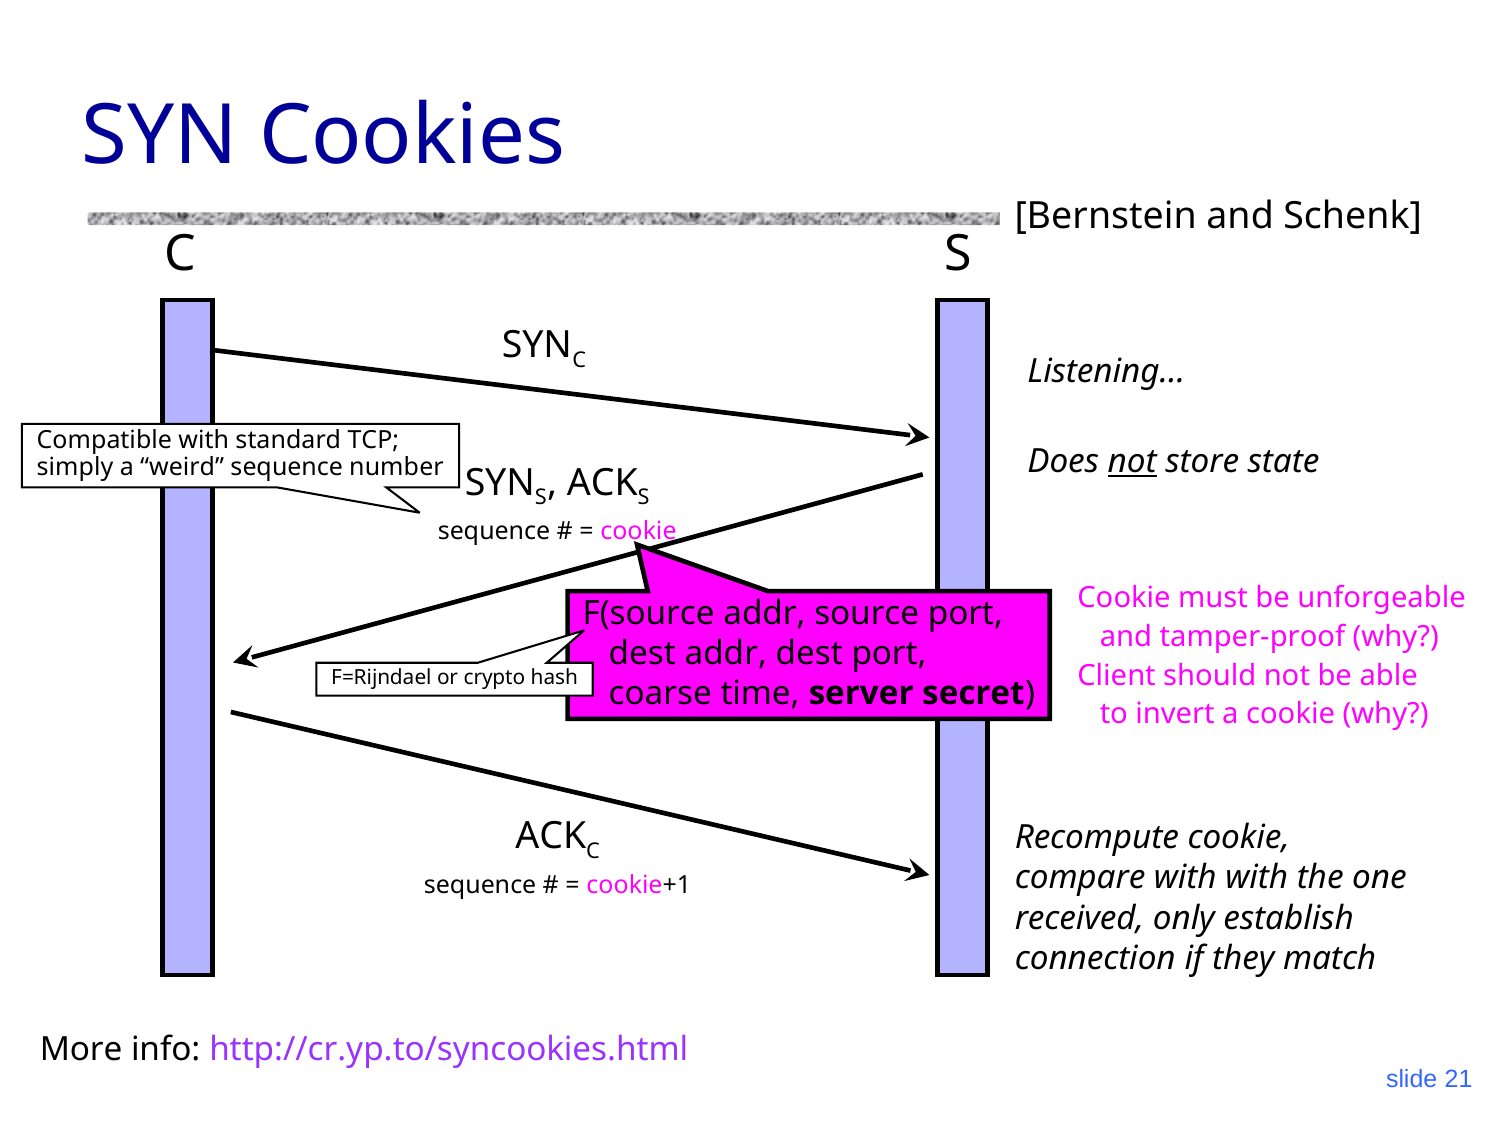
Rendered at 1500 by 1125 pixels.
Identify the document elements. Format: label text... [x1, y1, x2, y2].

text_box Listening… [1012, 341, 1201, 397]
text_box [937, 299, 988, 591]
text_box [Bernstein and Schenk] [999, 183, 1438, 245]
text_box SYNC [487, 312, 601, 380]
picture [987, 212, 999, 226]
text_box C [149, 212, 212, 288]
text_box slide <number> [1174, 1025, 1488, 1101]
text_box SYNS, ACKS sequence # = cookie [423, 449, 692, 553]
text_box Cookie must be unforgeable and tamper-proof (why?) Client should not be able to invert a cookie (why?) [1062, 575, 1489, 738]
text_box [937, 719, 988, 976]
text_box F(source addr, source port, dest addr, dest port, coarse time, server secret) [567, 553, 1050, 719]
title SYN Cookies [66, 37, 1342, 188]
text_box [162, 488, 213, 976]
text_box More info: http://cr.yp.to/syncookies.html [24, 1019, 713, 1076]
picture [87, 212, 149, 226]
text_box Does not store state [1012, 431, 1335, 487]
text_box F=Rijndael or crypto hash [316, 630, 593, 696]
text_box ACKC sequence # = cookie+1 [409, 803, 707, 943]
text_box Compatible with standard TCP; simply a “weird” sequence number [21, 423, 460, 513]
picture [212, 212, 929, 226]
text_box [162, 299, 213, 423]
text_box S [929, 212, 987, 288]
text_box Recompute cookie, compare with with the one received, only establish connection if they match [999, 815, 1423, 984]
